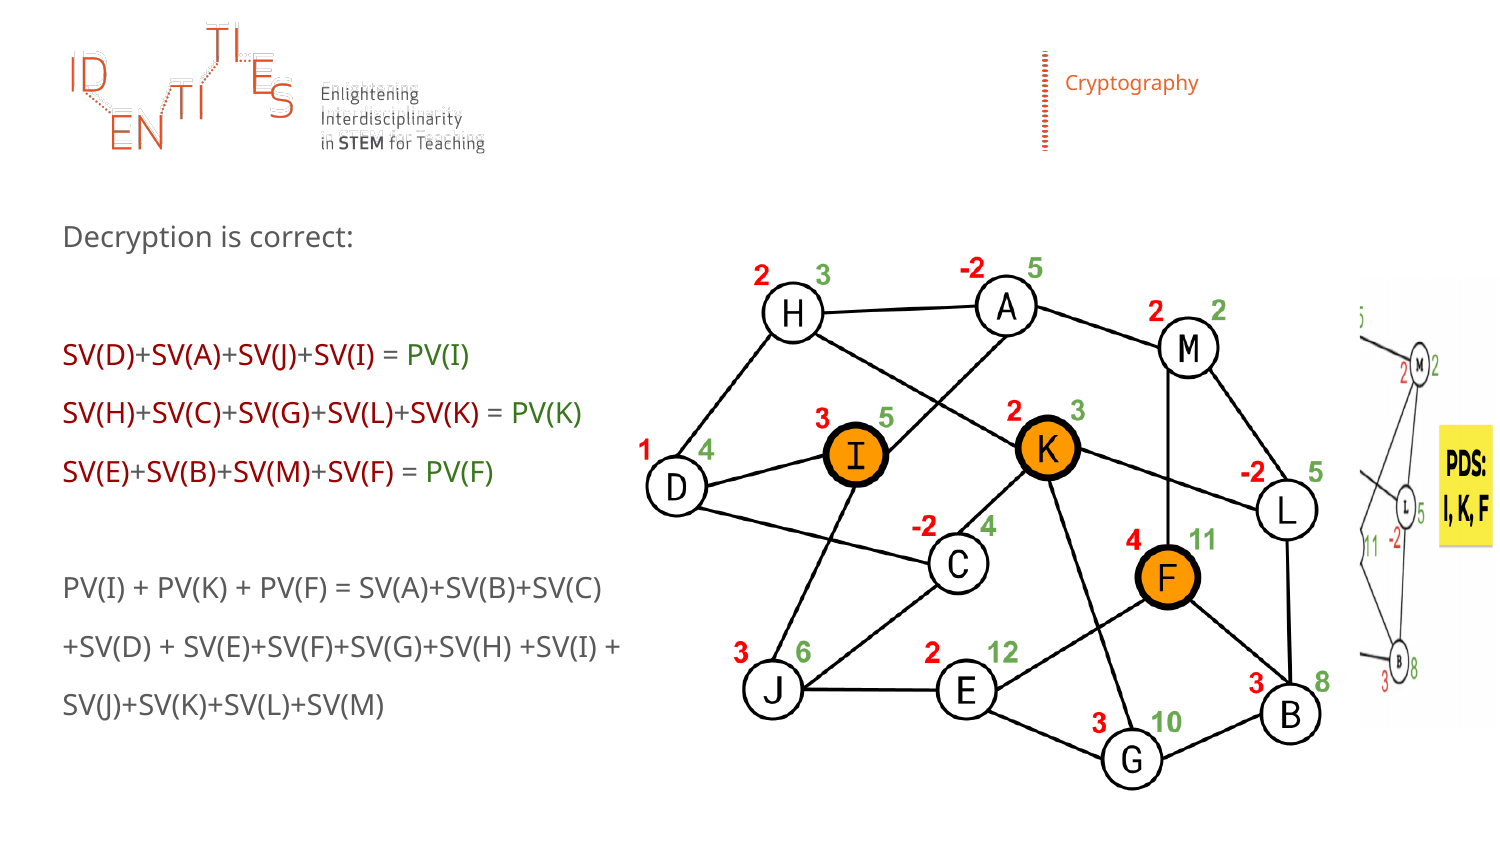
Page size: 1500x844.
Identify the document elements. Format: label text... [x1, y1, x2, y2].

picture [71, 18, 485, 157]
text_box Decryption is correct: SV(D)+SV(A)+SV(J)+SV(I) = PV(I) SV(H)+SV(C)+SV(G)+SV(L)+SV(K) = PV(K) SV(E)+SV(B)+SV(M)+SV(F) = PV(F) PV(I) + PV(K) + PV(F) = SV(A)+SV(B)+SV(C)+SV(D) + SV(E)+SV(F)+SV(G)+SV(H) +SV(I) + SV(J)+SV(K)+SV(L)+SV(M) [47, 210, 584, 822]
text_box Cryptography [1050, 61, 1472, 168]
picture [1042, 51, 1051, 151]
picture [584, 210, 1500, 822]
